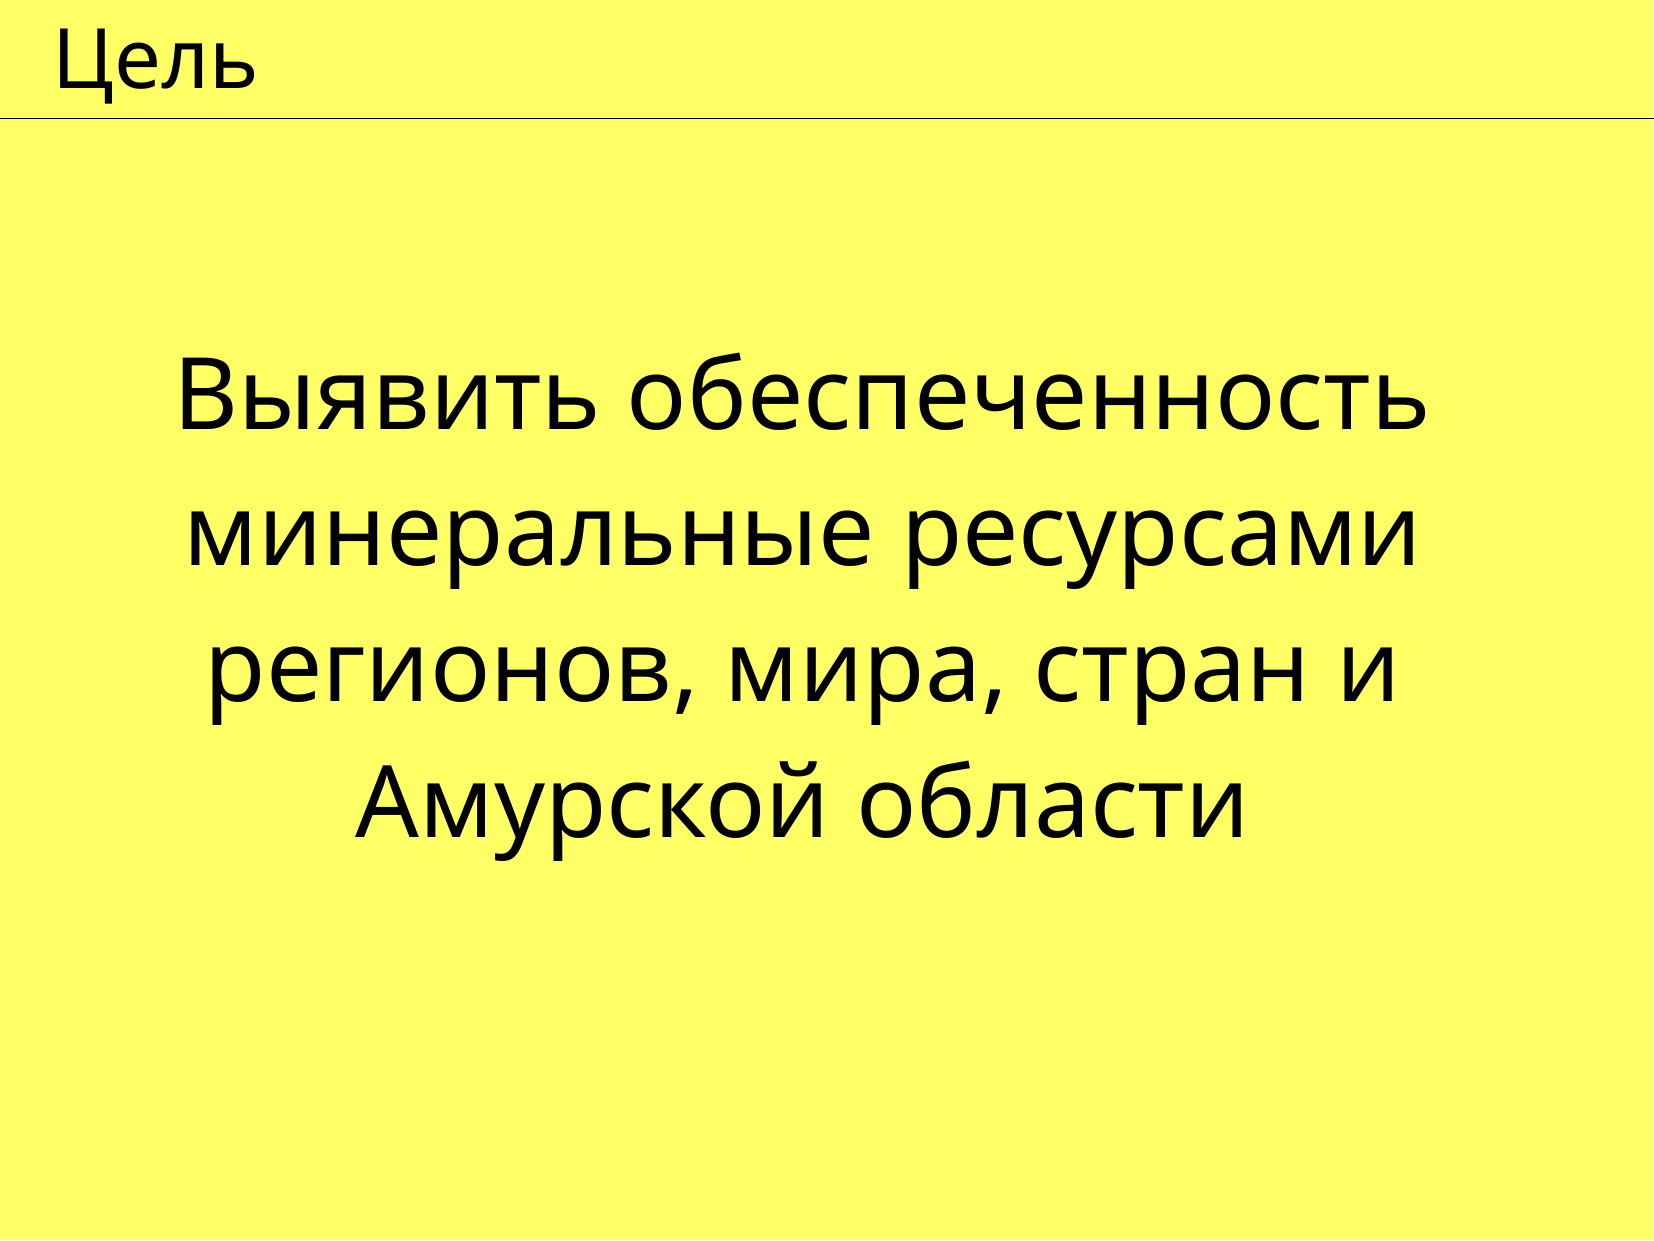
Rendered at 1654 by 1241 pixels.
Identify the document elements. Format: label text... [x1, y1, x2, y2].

subtitle Выявить обеспеченность минеральные ресурсами регионов, мира, стран и Амурской области [59, 248, 1548, 942]
text_box Цель [37, 0, 249, 119]
